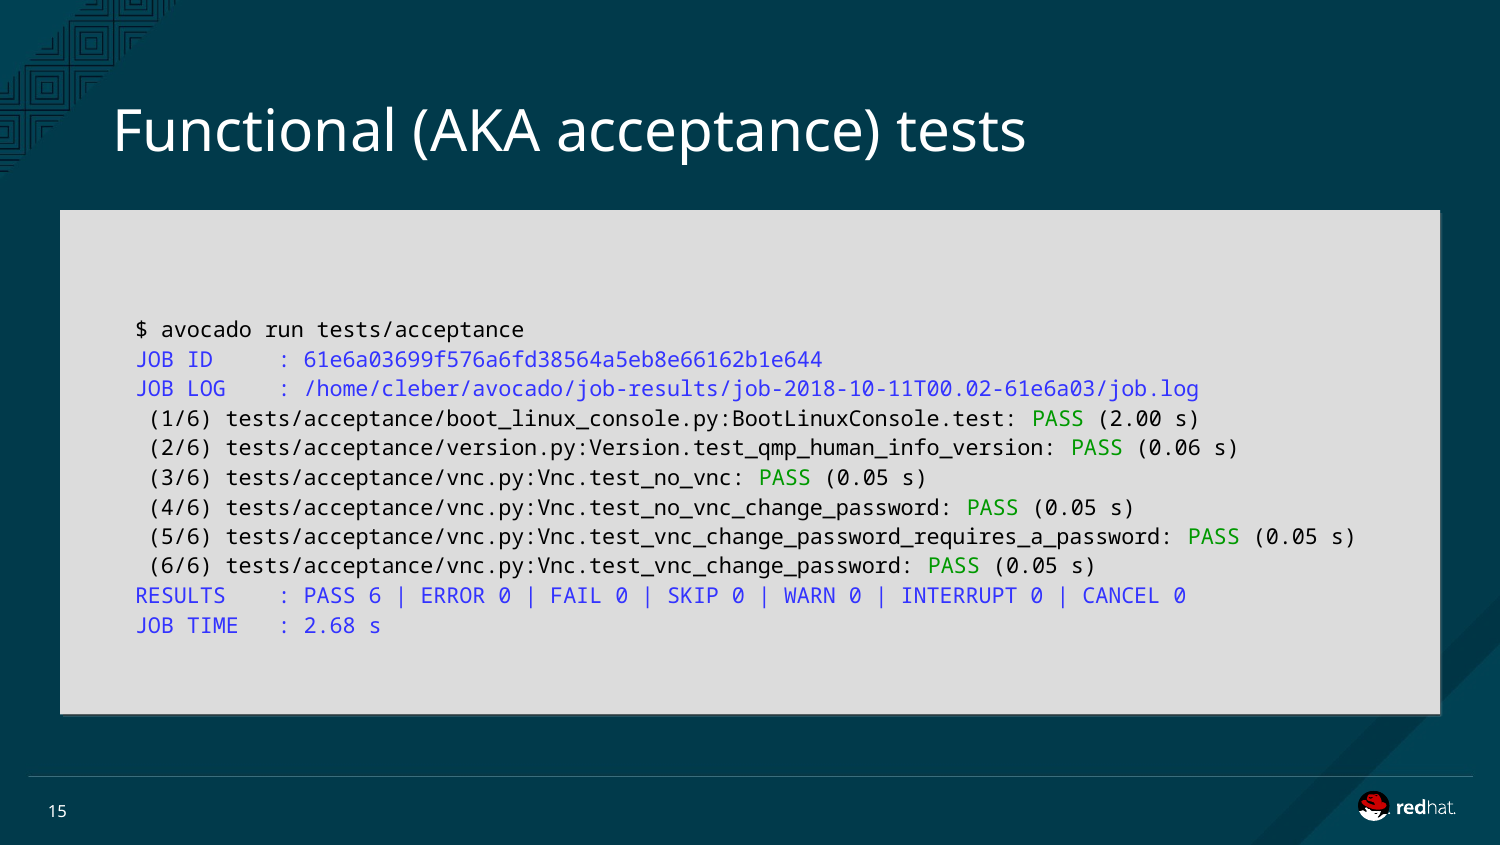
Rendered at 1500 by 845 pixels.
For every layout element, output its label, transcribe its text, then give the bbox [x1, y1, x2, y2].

title Functional (AKA acceptance) tests [112, 0, 1388, 169]
text_box $ avocado run tests/acceptance JOB ID : 61e6a03699f576a6fd38564a5eb8e66162b1e644 JOB LOG : /home/cleber/avocado/job-results/job-2018-10-11T00.02-61e6a03/job.log (1/6) tests/acceptance/boot_linux_console.py:BootLinuxConsole.test: PASS (2.00 s) (2/6) tests/acceptance/version.py:Version.test_qmp_human_info_version: PASS (0.06 s) (3/6) tests/acceptance/vnc.py:Vnc.test_no_vnc: PASS (0.05 s) (4/6) tests/acceptance/vnc.py:Vnc.test_no_vnc_change_password: PASS (0.05 s) (5/6) tests/acceptance/vnc.py:Vnc.test_vnc_change_password_requires_a_password: PASS (0.05 s) (6/6) tests/acceptance/vnc.py:Vnc.test_vnc_change_password: PASS (0.05 s) RESULTS : PASS 6 | ERROR 0 | FAIL 0 | SKIP 0 | WARN 0 | INTERRUPT 0 | CANCEL 0 JOB TIME : 2.68 s [60, 210, 1441, 709]
picture [99, 38, 103, 49]
